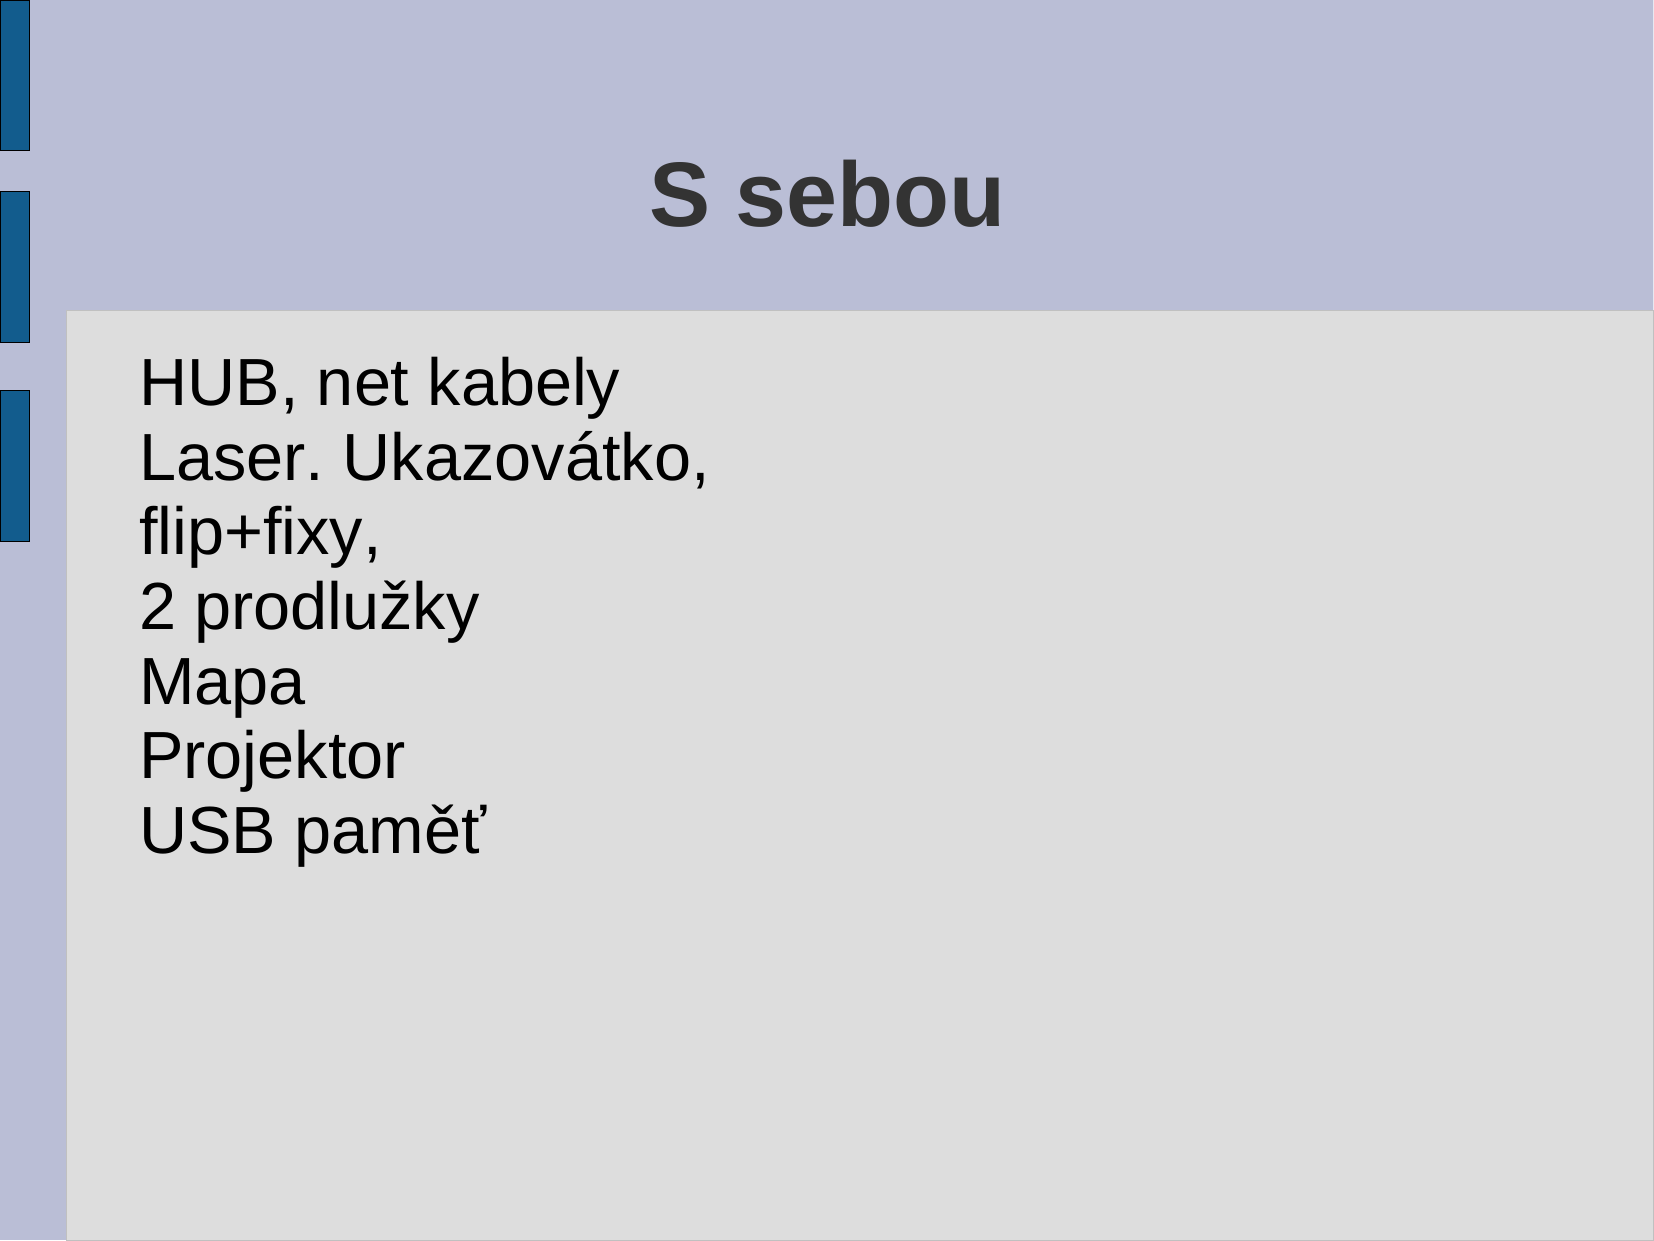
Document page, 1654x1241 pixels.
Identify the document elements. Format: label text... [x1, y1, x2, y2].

list HUB, net kabely Laser. Ukazovátko, flip+fixy, 2 prodlužky Mapa Projektor USB paměť [121, 344, 1534, 1112]
title S sebou [121, 98, 1534, 291]
